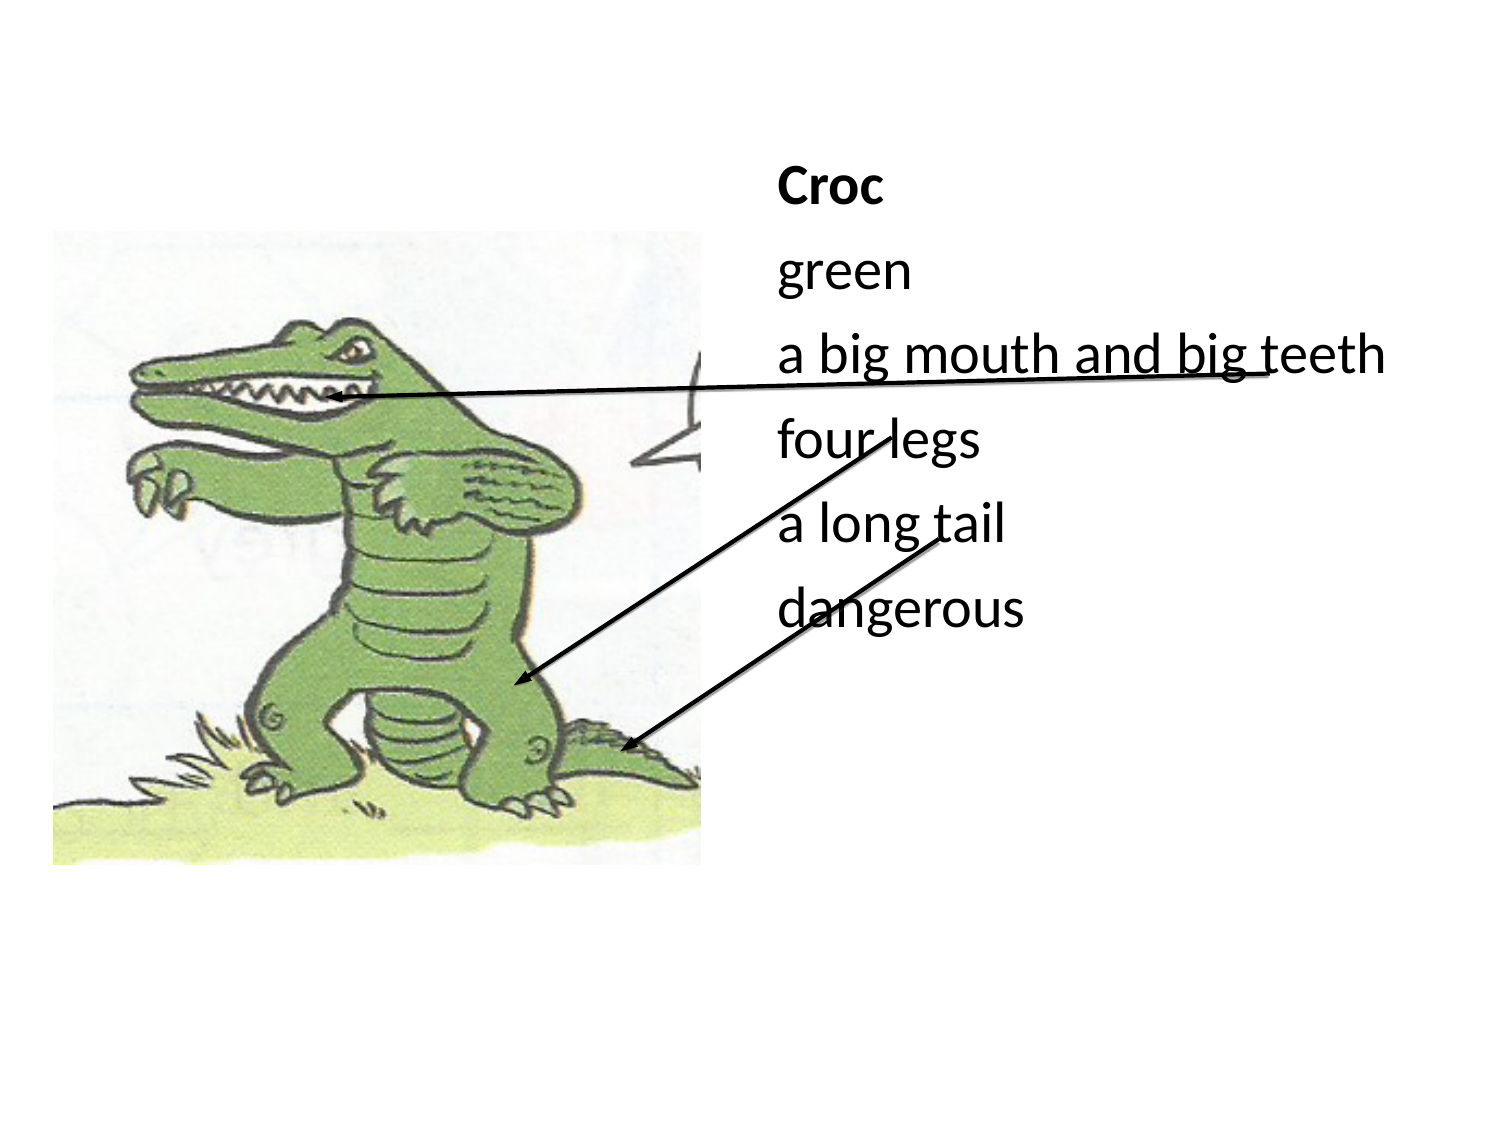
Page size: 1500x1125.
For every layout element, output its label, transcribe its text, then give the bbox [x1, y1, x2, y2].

list Croc green a big mouth and big teeth four legs a long tail dangerous [762, 54, 1426, 1005]
picture [53, 231, 701, 865]
